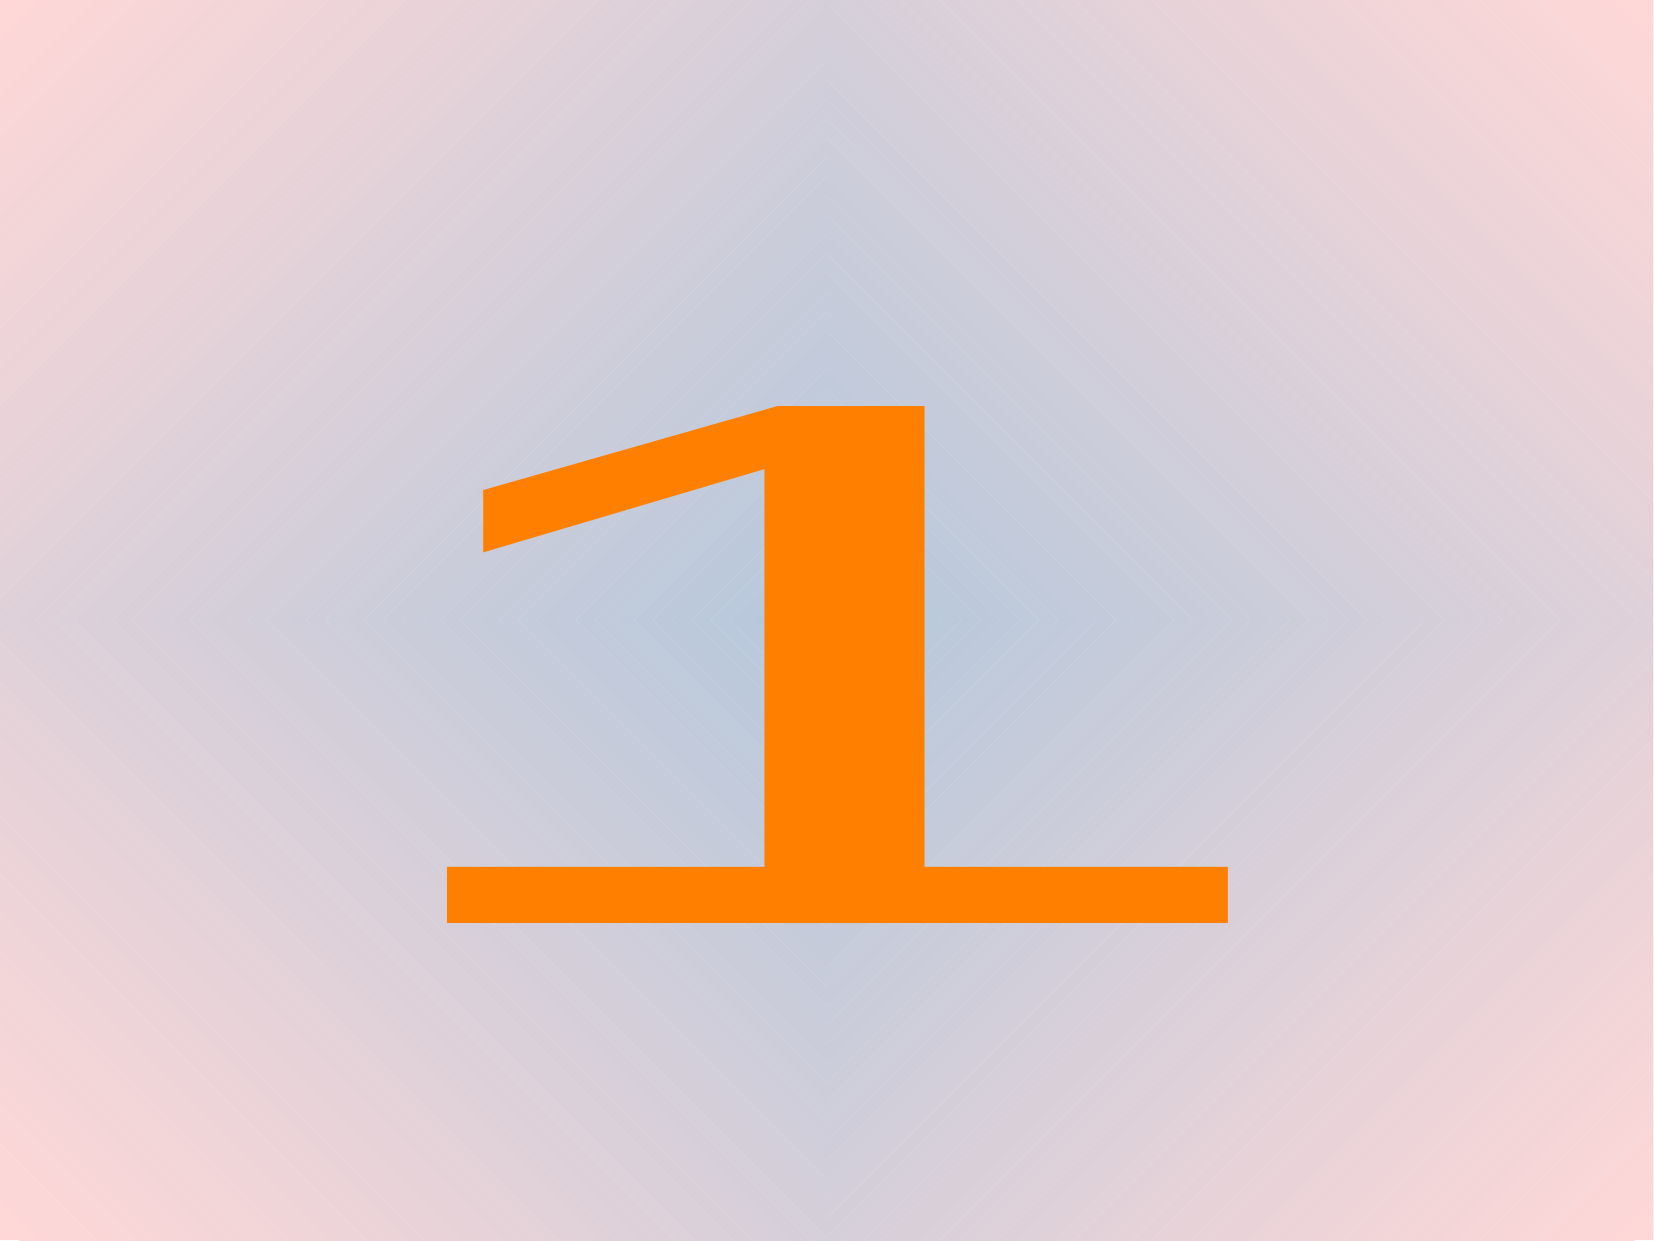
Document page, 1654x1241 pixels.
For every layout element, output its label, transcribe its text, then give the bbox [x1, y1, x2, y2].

text_box 1 [295, 236, 1329, 1093]
